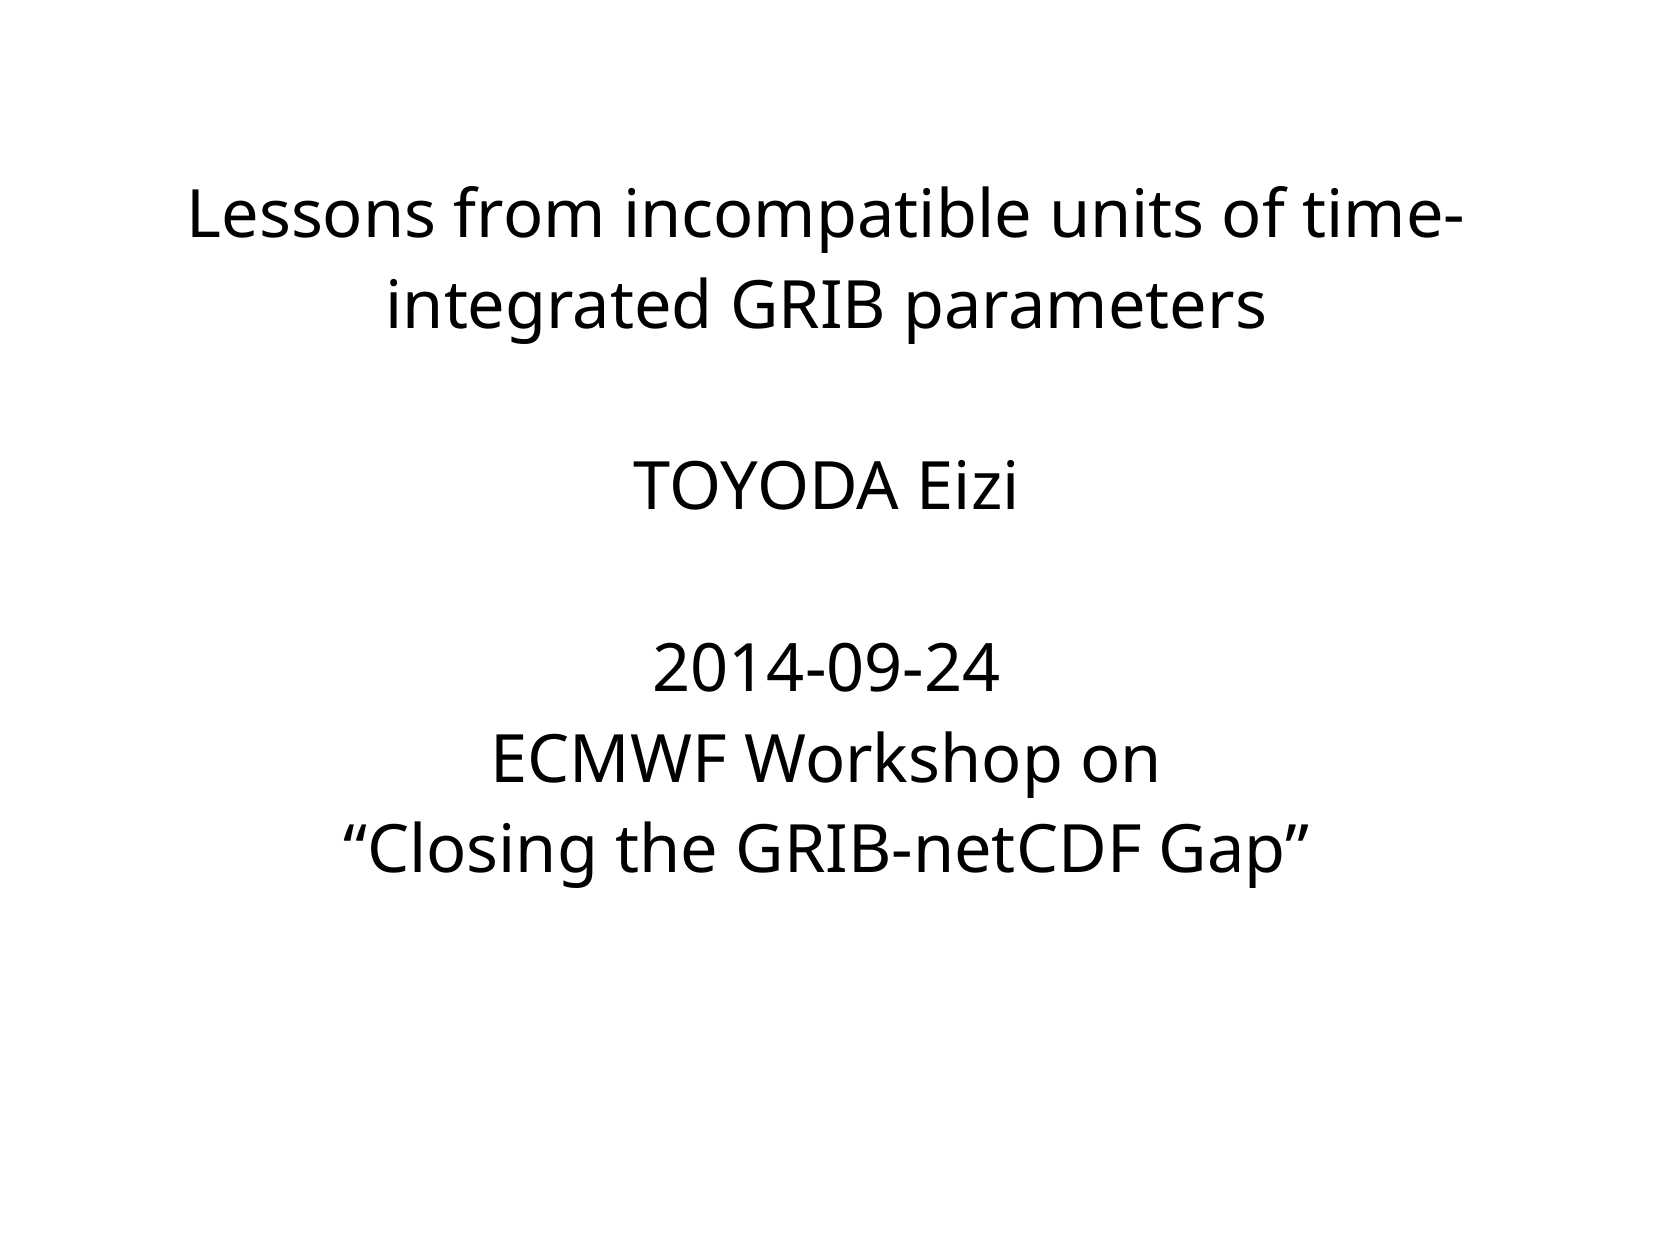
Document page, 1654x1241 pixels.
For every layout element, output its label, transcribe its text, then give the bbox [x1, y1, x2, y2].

subtitle Lessons from incompatible units of time-integrated GRIB parameters TOYODA Eizi 2014-09-24 ECMWF Workshop on “Closing the GRIB-netCDF Gap” [82, 49, 1571, 1010]
